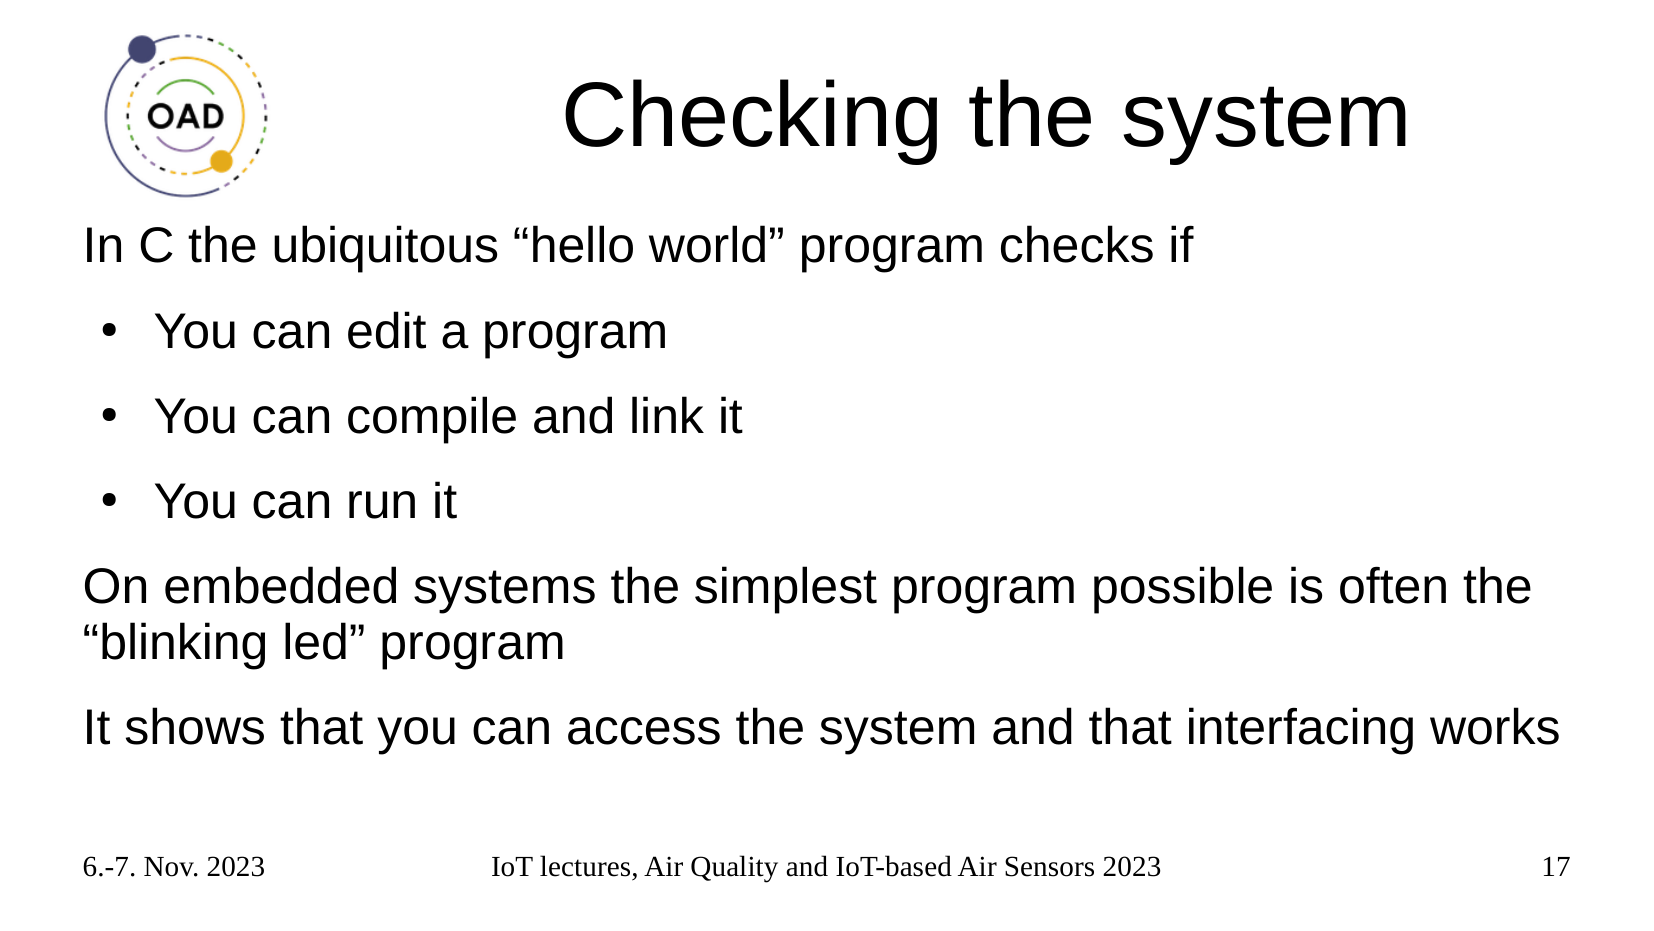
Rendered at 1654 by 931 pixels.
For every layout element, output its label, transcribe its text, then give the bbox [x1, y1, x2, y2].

list In C the ubiquitous “hello world” program checks if You can edit a program You can compile and link it You can run it On embedded systems the simplest program possible is often the “blinking led” program It shows that you can access the system and that interfacing works [82, 217, 1571, 757]
title Checking the system [403, 37, 1571, 193]
picture [64, 20, 302, 218]
